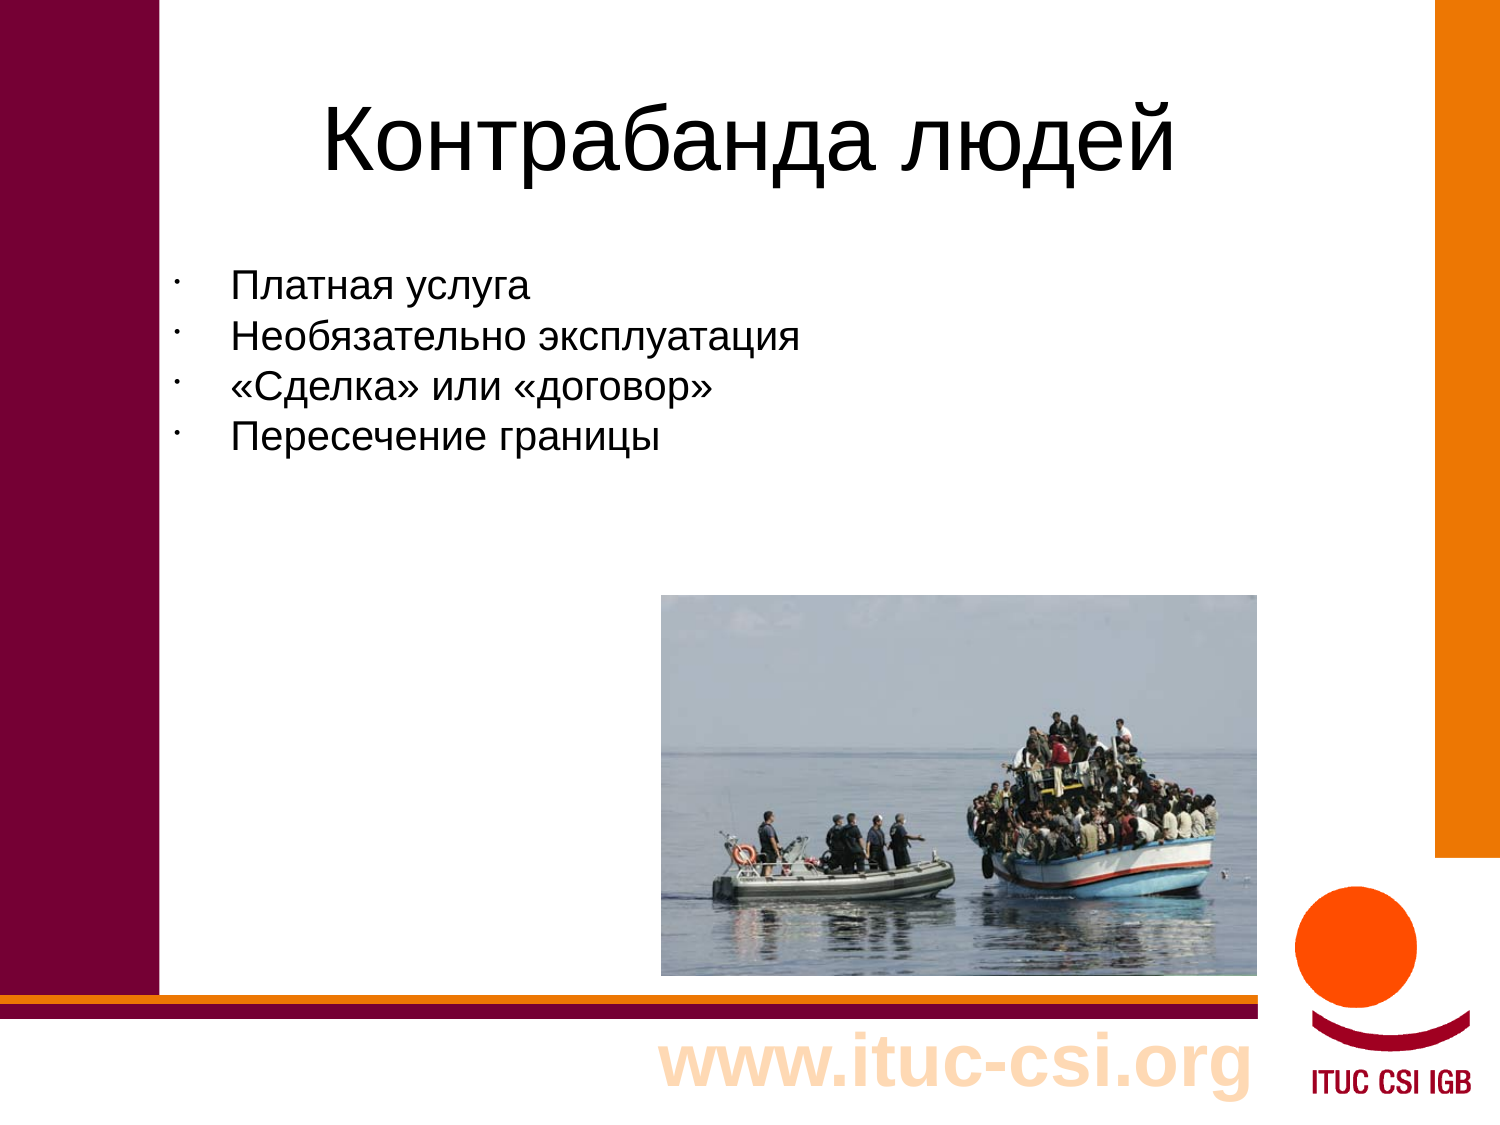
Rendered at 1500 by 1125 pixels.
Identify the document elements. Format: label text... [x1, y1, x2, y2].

title Контрабанда людей [160, 45, 1425, 233]
picture [661, 595, 1257, 976]
list Платная услуга Необязательно эксплуатация «Сделка» или «договор» Пересечение границы [160, 262, 1425, 870]
picture [1295, 886, 1471, 1094]
text_box [0, 0, 160, 995]
text_box [0, 0, 1500, 1125]
text_box www.ituc-csi.org [100, 1011, 1270, 1117]
